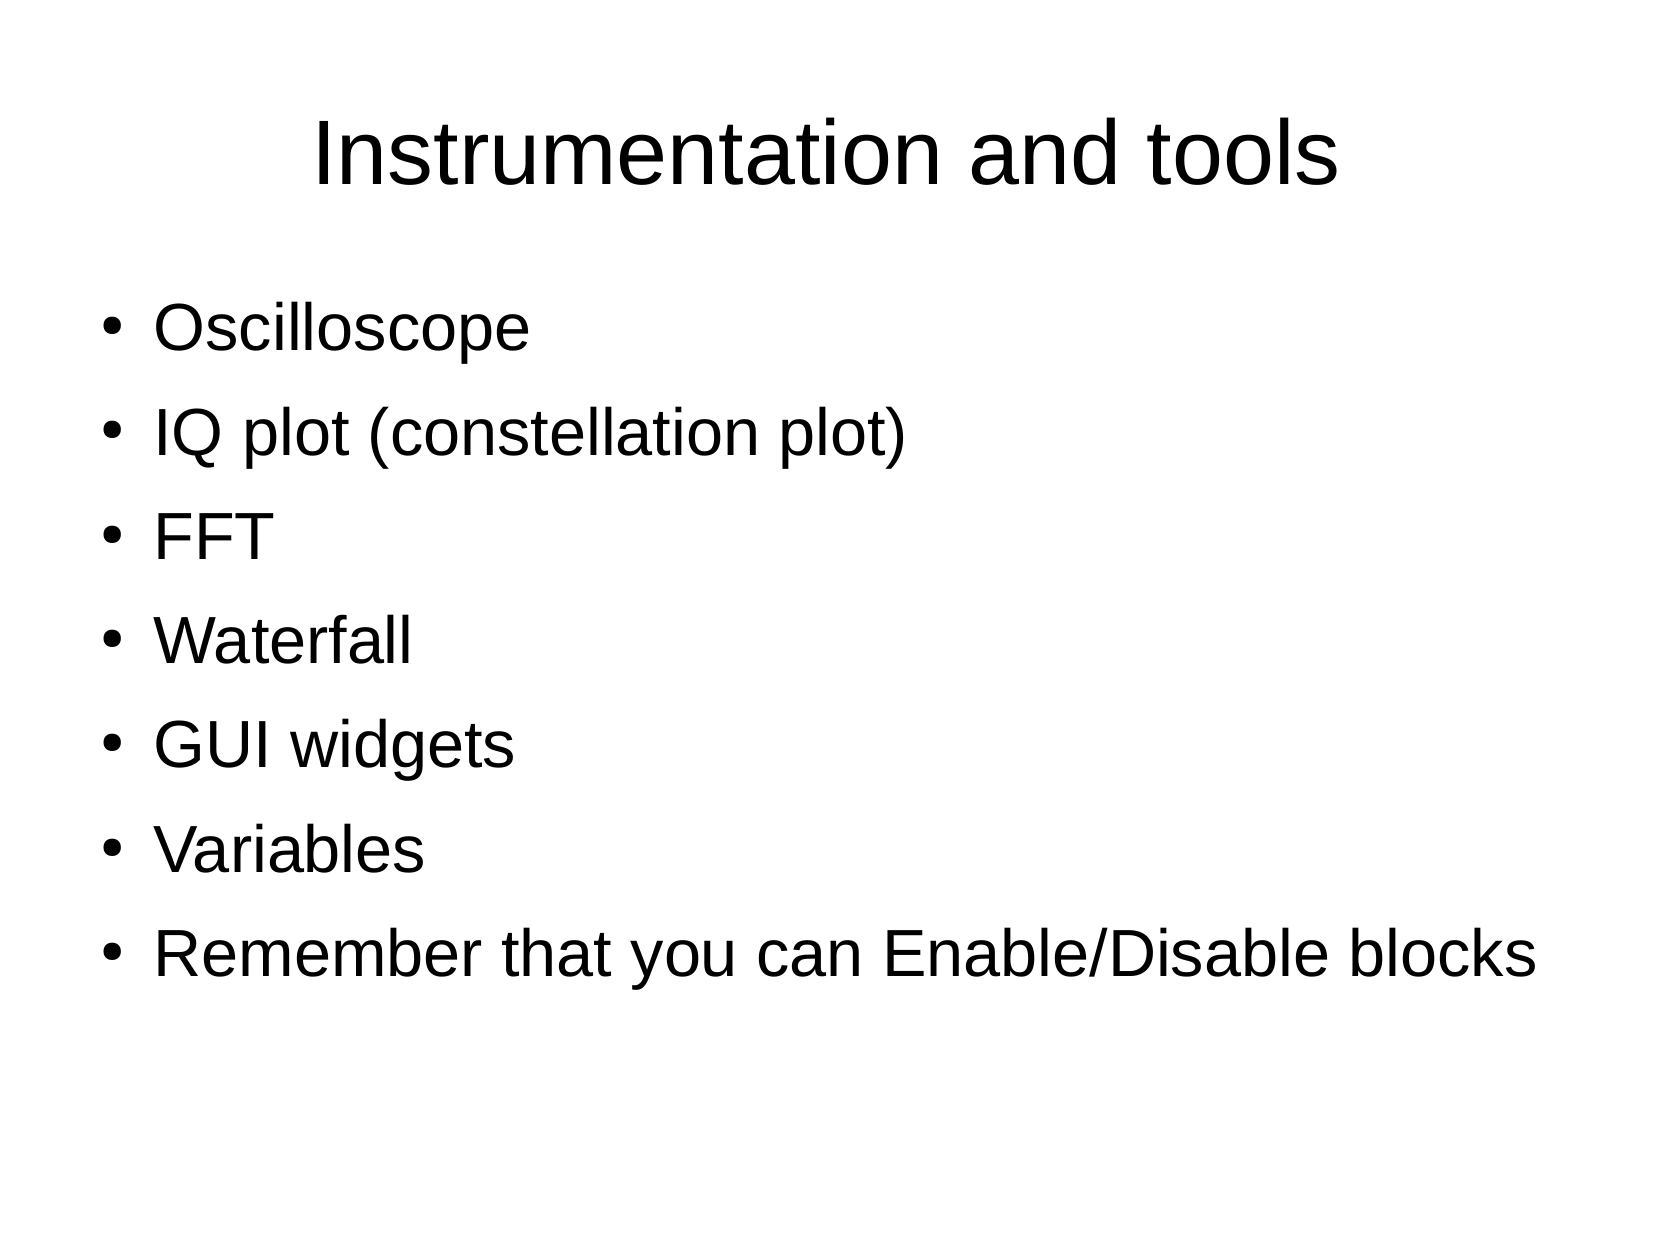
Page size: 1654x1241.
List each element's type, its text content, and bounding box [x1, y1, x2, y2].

list Oscilloscope IQ plot (constellation plot) FFT Waterfall GUI widgets Variables Remember that you can Enable/Disable blocks [82, 290, 1571, 1010]
title Instrumentation and tools [82, 49, 1571, 257]
